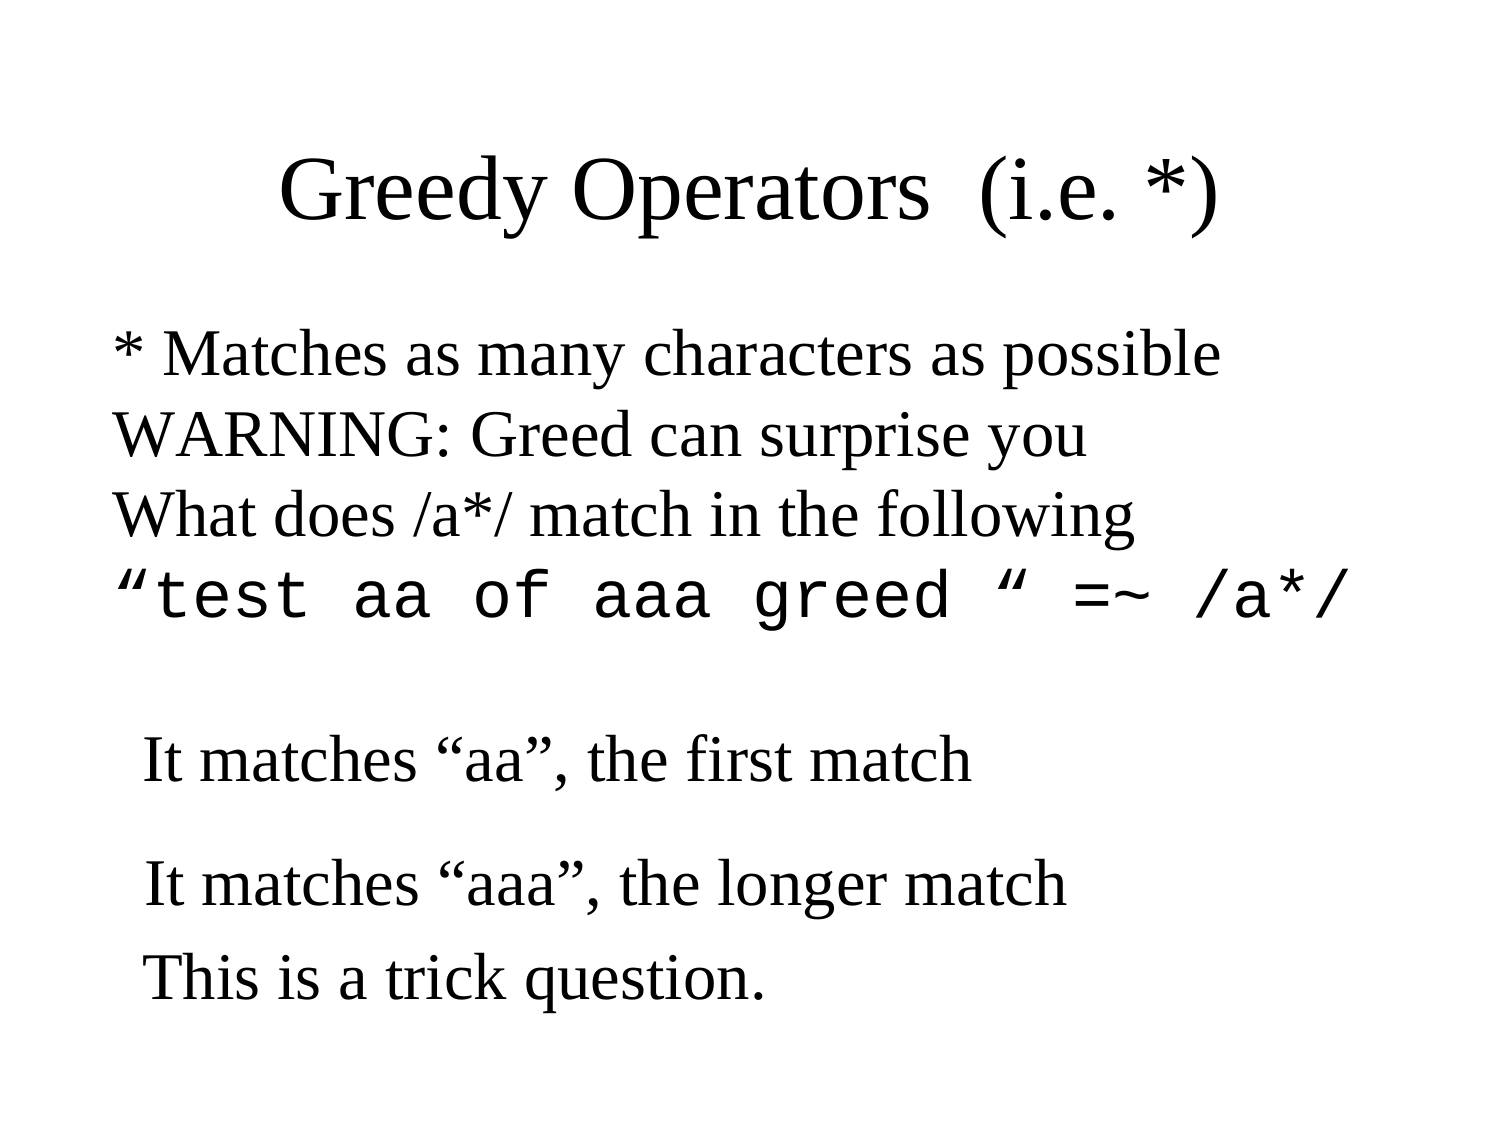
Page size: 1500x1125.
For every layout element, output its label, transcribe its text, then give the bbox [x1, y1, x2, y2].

title Greedy Operators (i.e. *) [112, 86, 1388, 301]
text_box It matches “aa”, the first match [125, 730, 1396, 823]
list * Matches as many characters as possible WARNING: Greed can surprise you What does /a*/ match in the following “test aa of aaa greed “ =~ /a*/ [112, 324, 1388, 698]
text_box It matches “aaa”, the longer match [127, 853, 1398, 947]
text_box This is a trick question. [125, 948, 1396, 1041]
